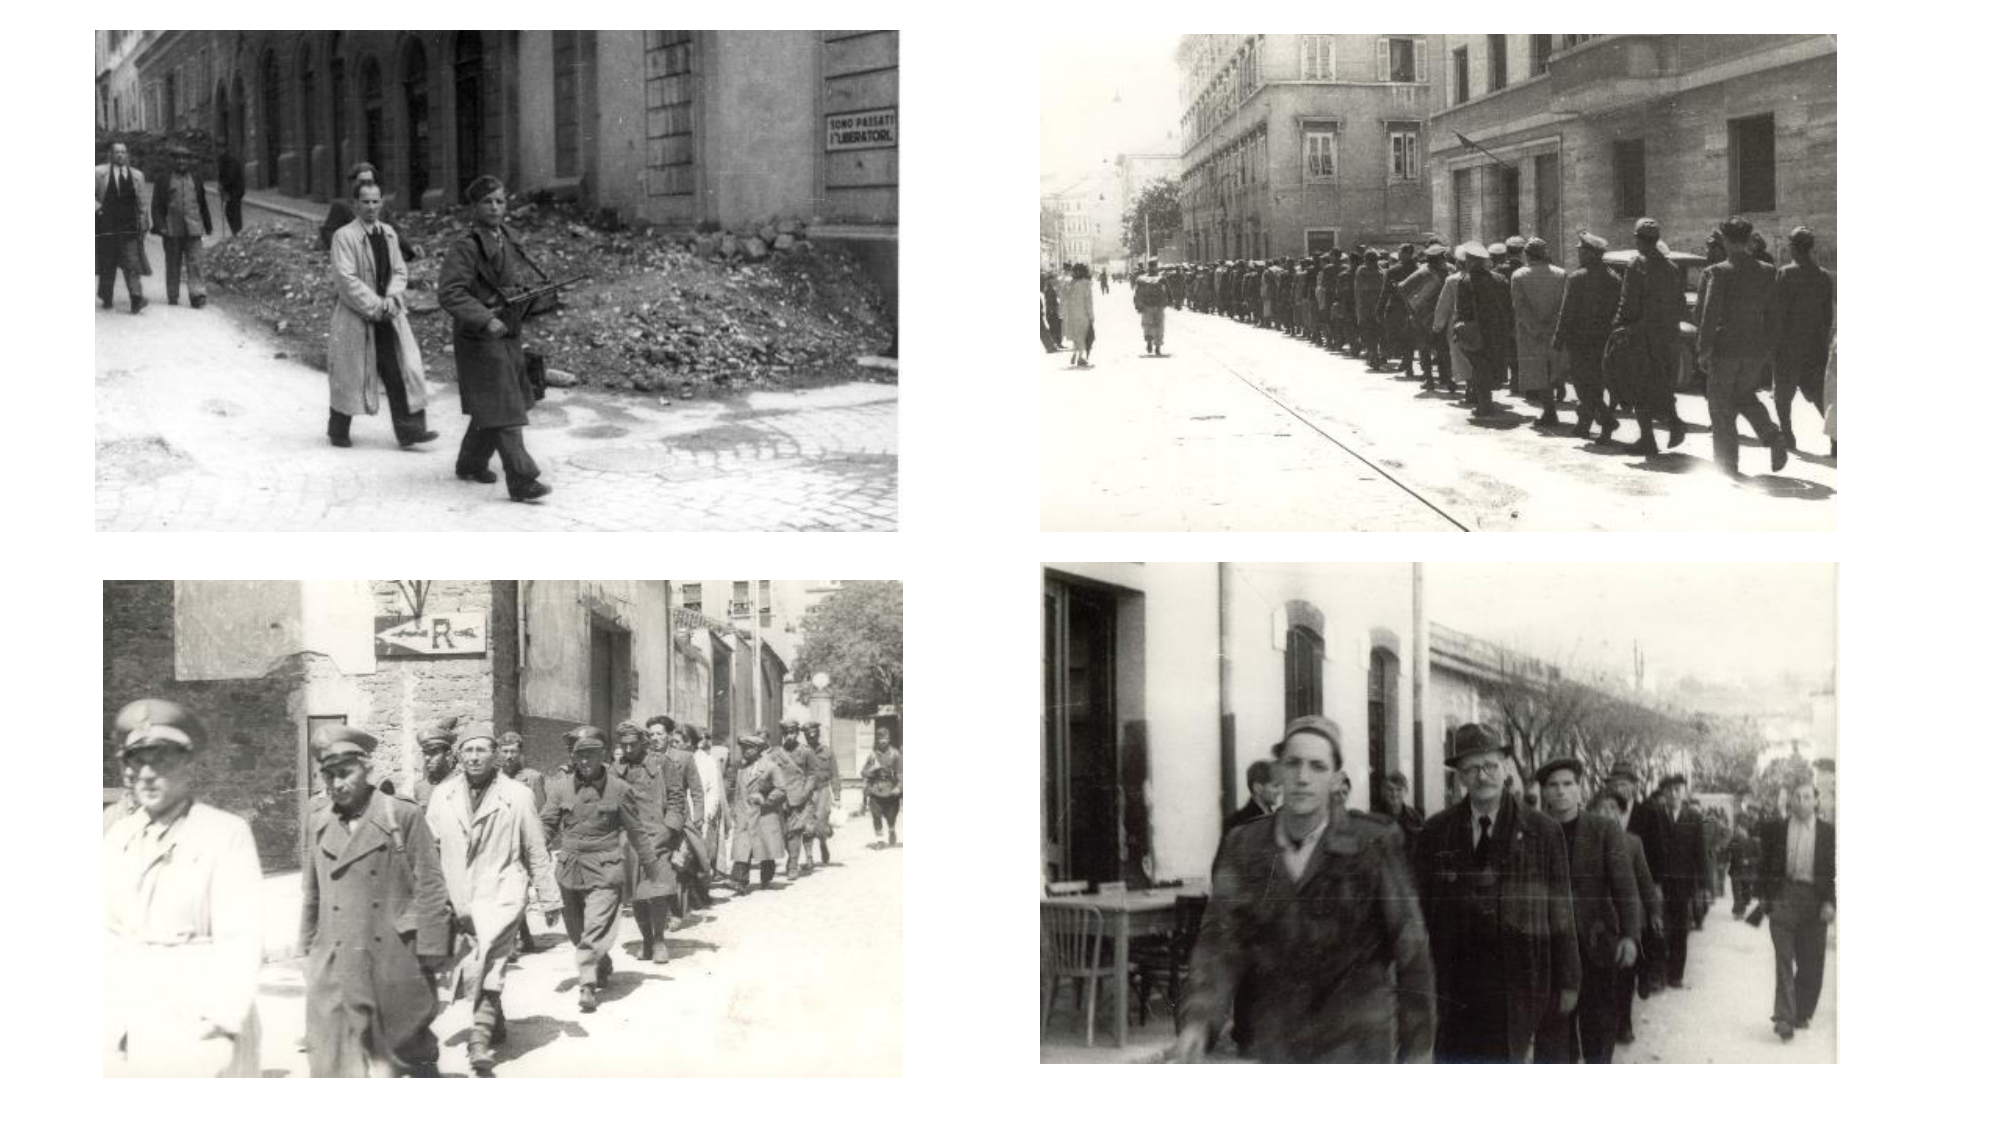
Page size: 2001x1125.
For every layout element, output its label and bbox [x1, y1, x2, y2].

picture [1040, 562, 1840, 1064]
picture [1040, 34, 1837, 532]
picture [95, 30, 903, 532]
picture [103, 580, 903, 1078]
